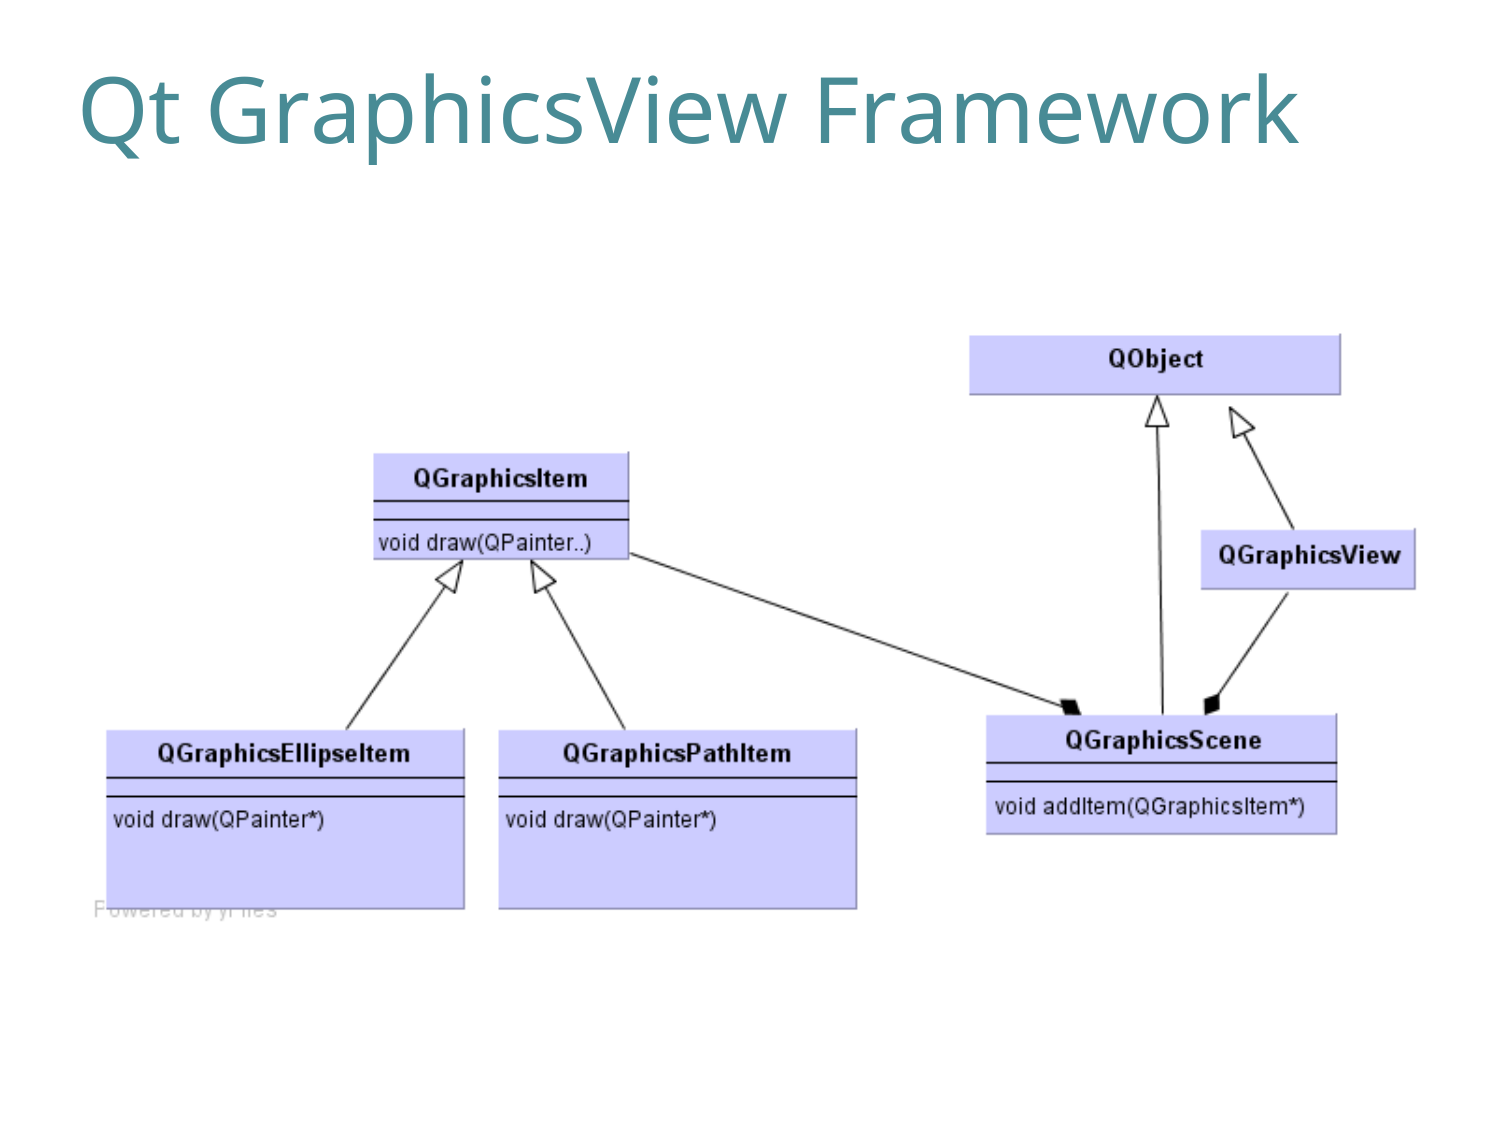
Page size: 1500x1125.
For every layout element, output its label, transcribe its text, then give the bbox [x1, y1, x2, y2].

picture [75, 306, 1448, 941]
title Qt GraphicsView Framework [62, 37, 1393, 225]
